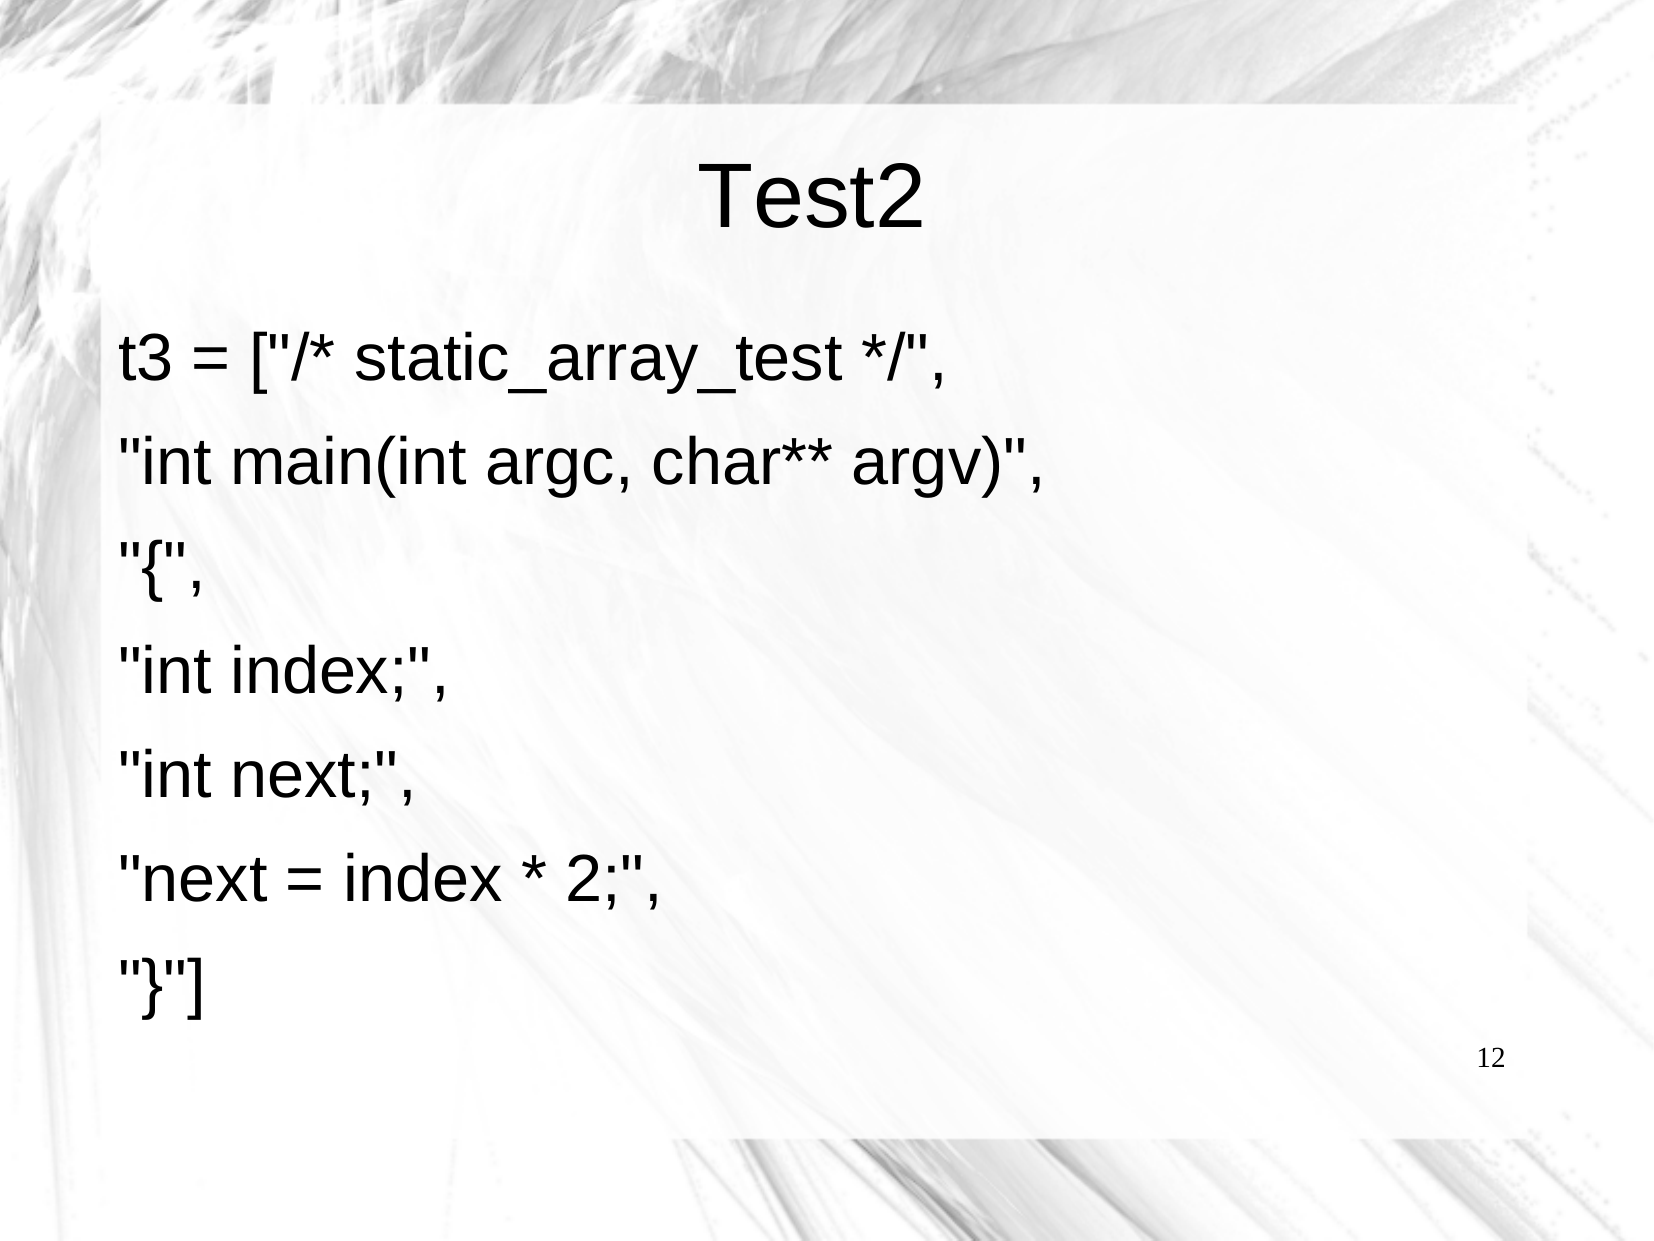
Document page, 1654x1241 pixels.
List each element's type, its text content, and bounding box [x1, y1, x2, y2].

title Test2 [118, 112, 1506, 281]
list t3 = ["/* static_array_test */", "int main(int argc, char** argv)", "{", "int index;", "int next;", "next = index * 2;", "}"] [118, 319, 1571, 1039]
picture [0, 0, 1654, 1241]
